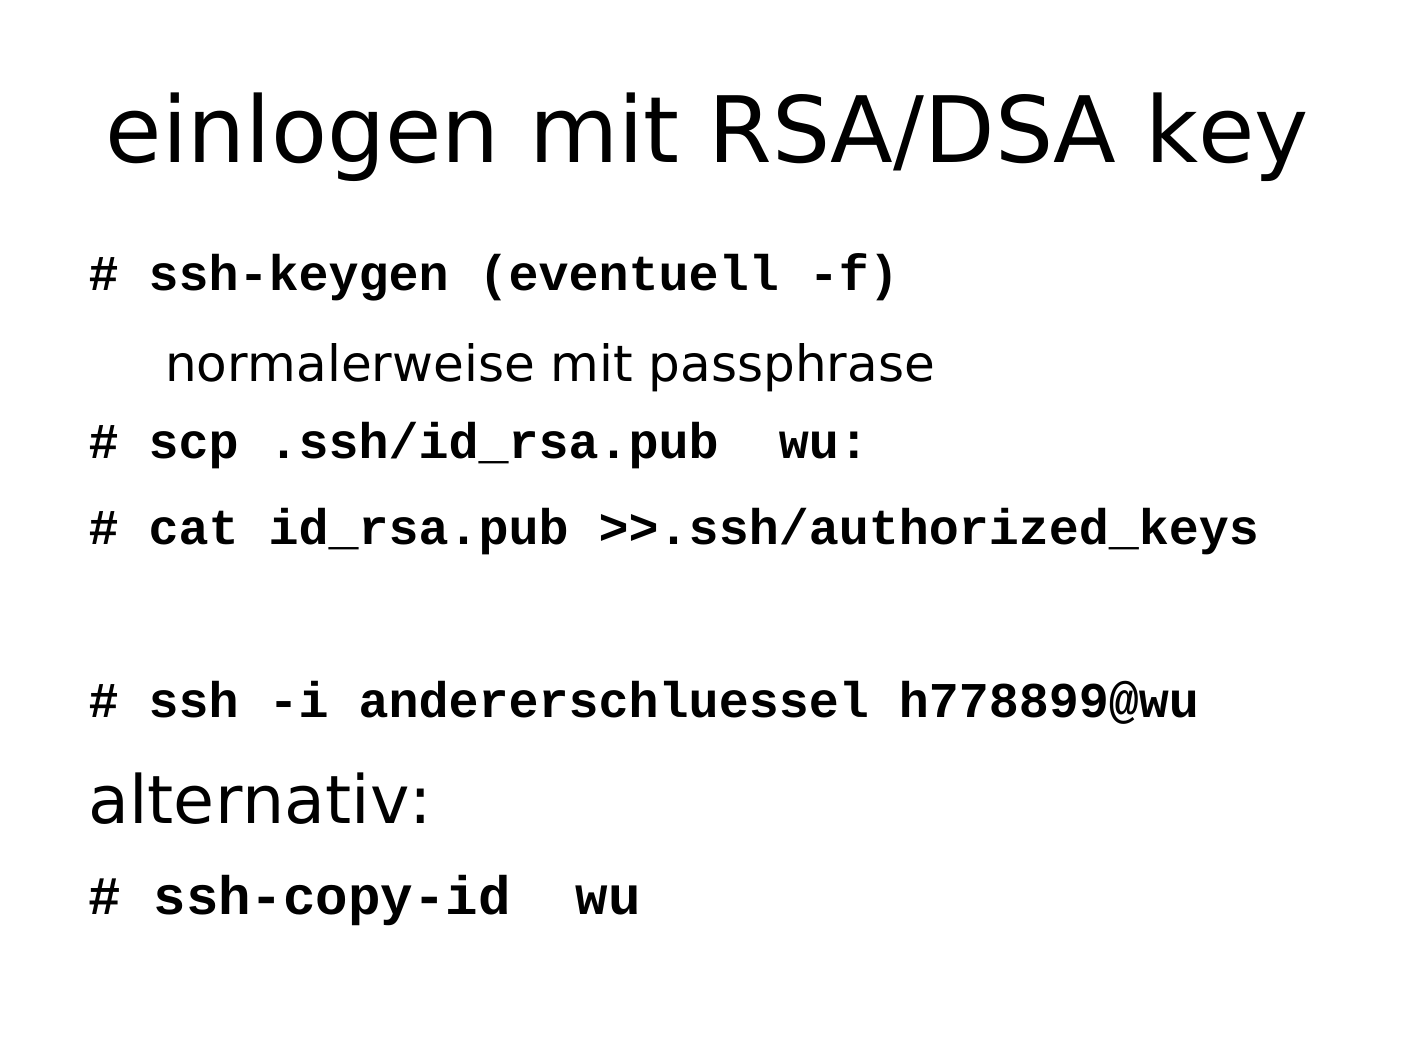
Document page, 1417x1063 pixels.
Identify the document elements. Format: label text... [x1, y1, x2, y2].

title einlogen mit RSA/DSA key [70, 49, 1346, 213]
list # ssh-keygen (eventuell -f) normalerweise mit passphrase # scp .ssh/id_rsa.pub wu: # cat id_rsa.pub >>.ssh/authorized_keys # ssh -i andererschluessel h778899@wu alternativ: # ssh-copy-id wu [70, 248, 1346, 936]
